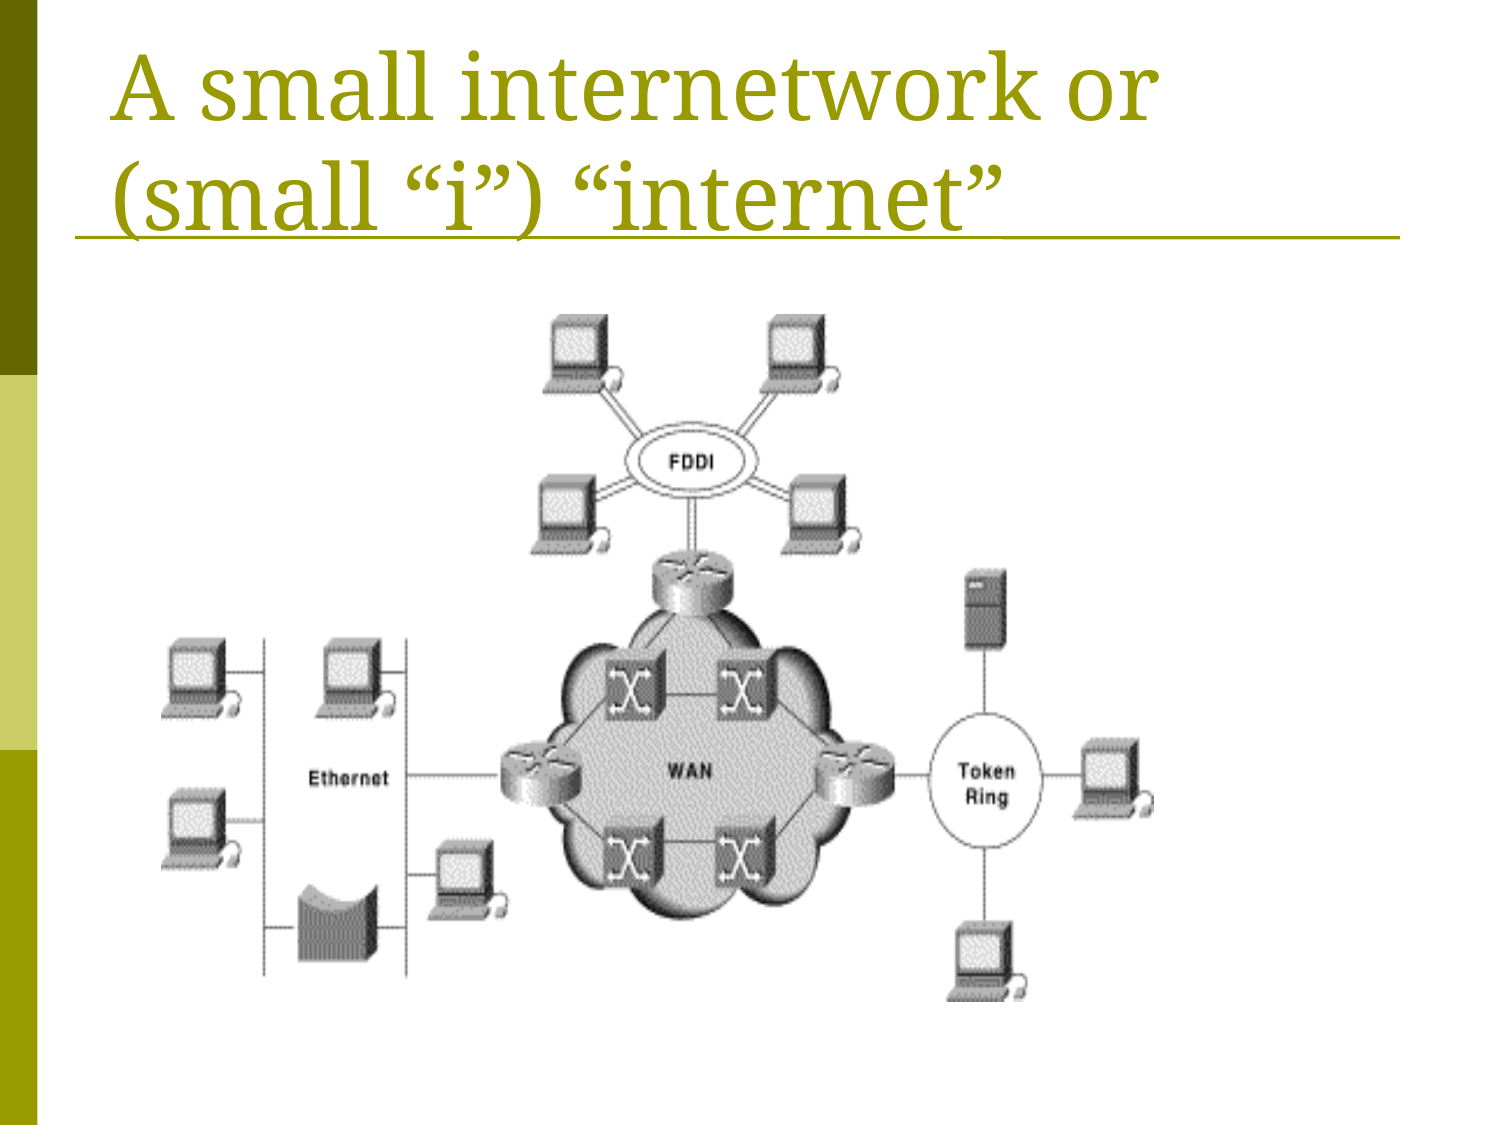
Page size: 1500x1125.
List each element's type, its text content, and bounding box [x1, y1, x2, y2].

text_box A small internetwork or (small “i”) “internet” [75, 29, 1426, 250]
picture [161, 314, 1154, 1002]
